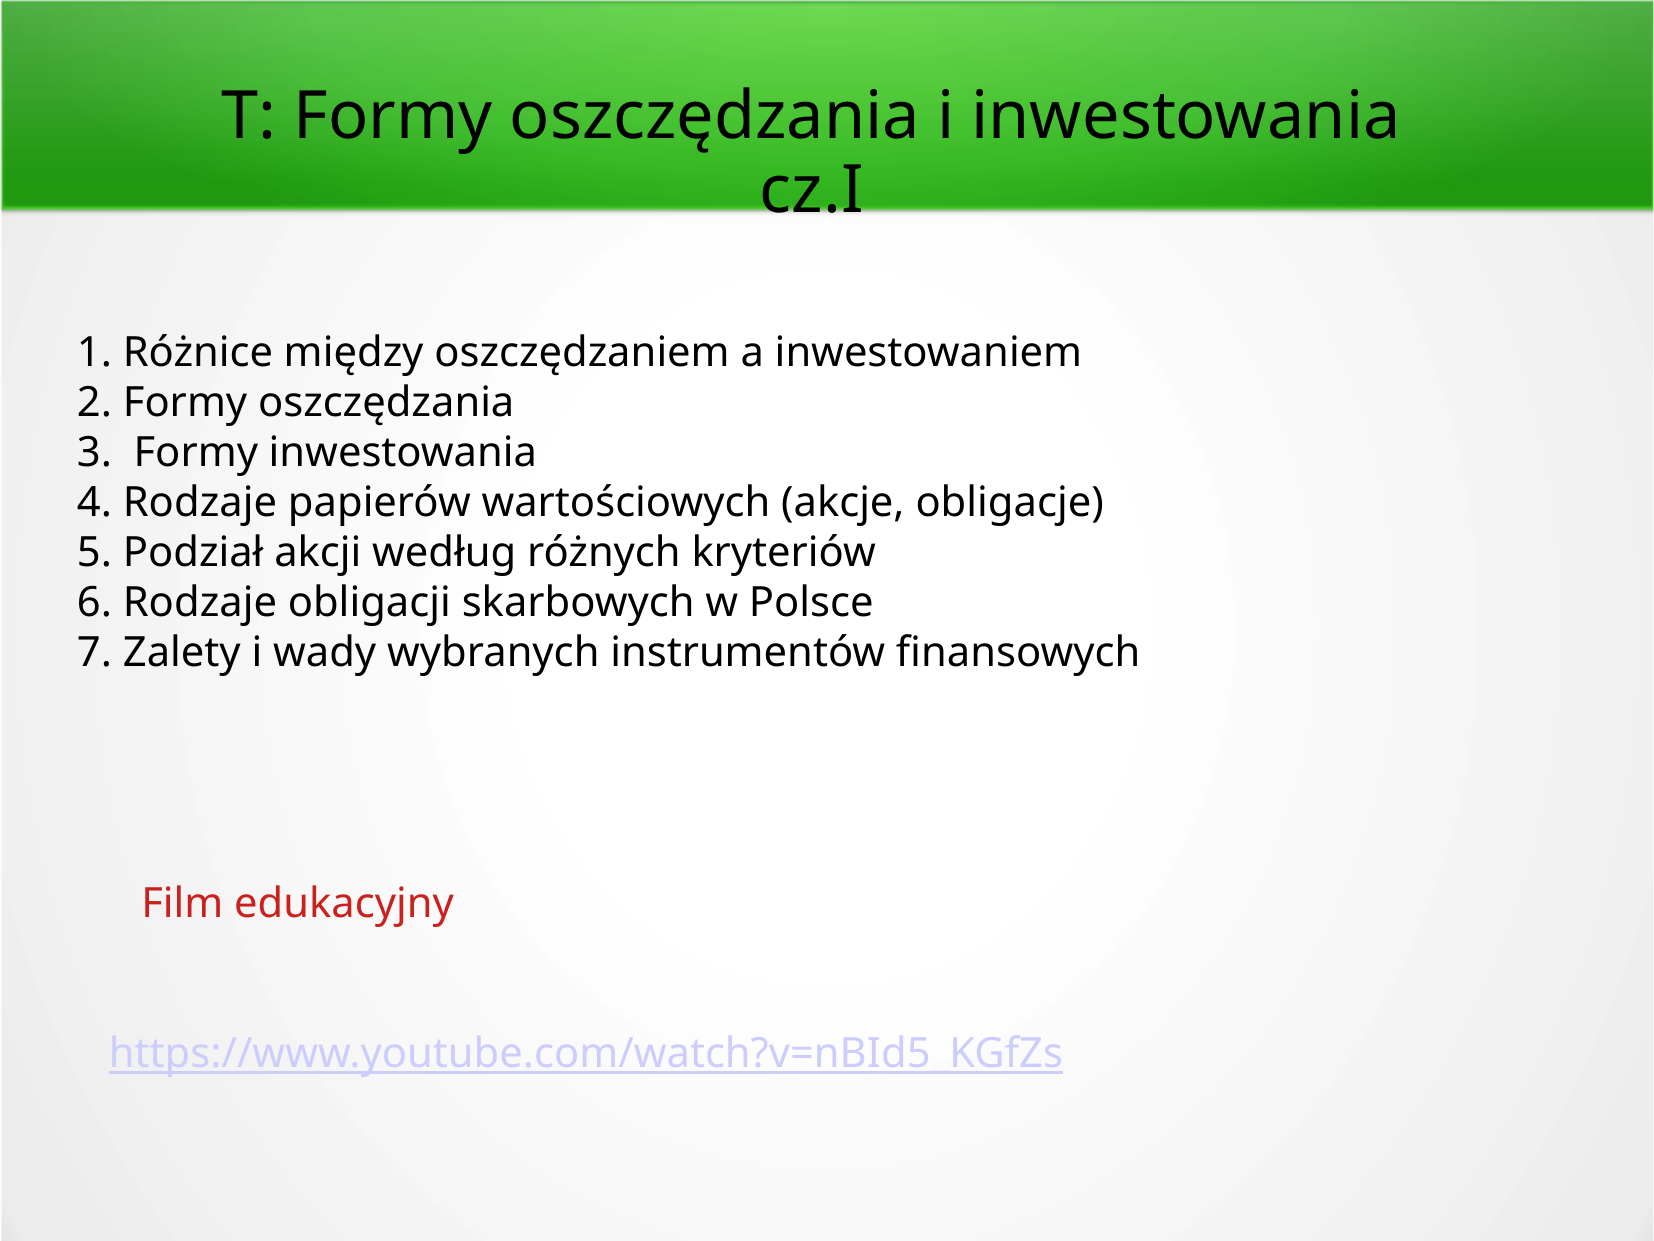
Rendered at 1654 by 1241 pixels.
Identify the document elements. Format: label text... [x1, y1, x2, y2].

list 1. Różnice między oszczędzaniem a inwestowaniem 2. Formy oszczędzania 3. Formy inwestowania 4. Rodzaje papierów wartościowych (akcje, obligacje) 5. Podział akcji według różnych kryteriów 6. Rodzaje obligacji skarbowych w Polsce 7. Zalety i wady wybranych instrumentów finansowych Film edukacyjny https://www.youtube.com/watch?v=nBId5_KGfZs [76, 324, 1565, 1162]
title T: Formy oszczędzania i inwestowania cz.I [0, 47, 1624, 259]
